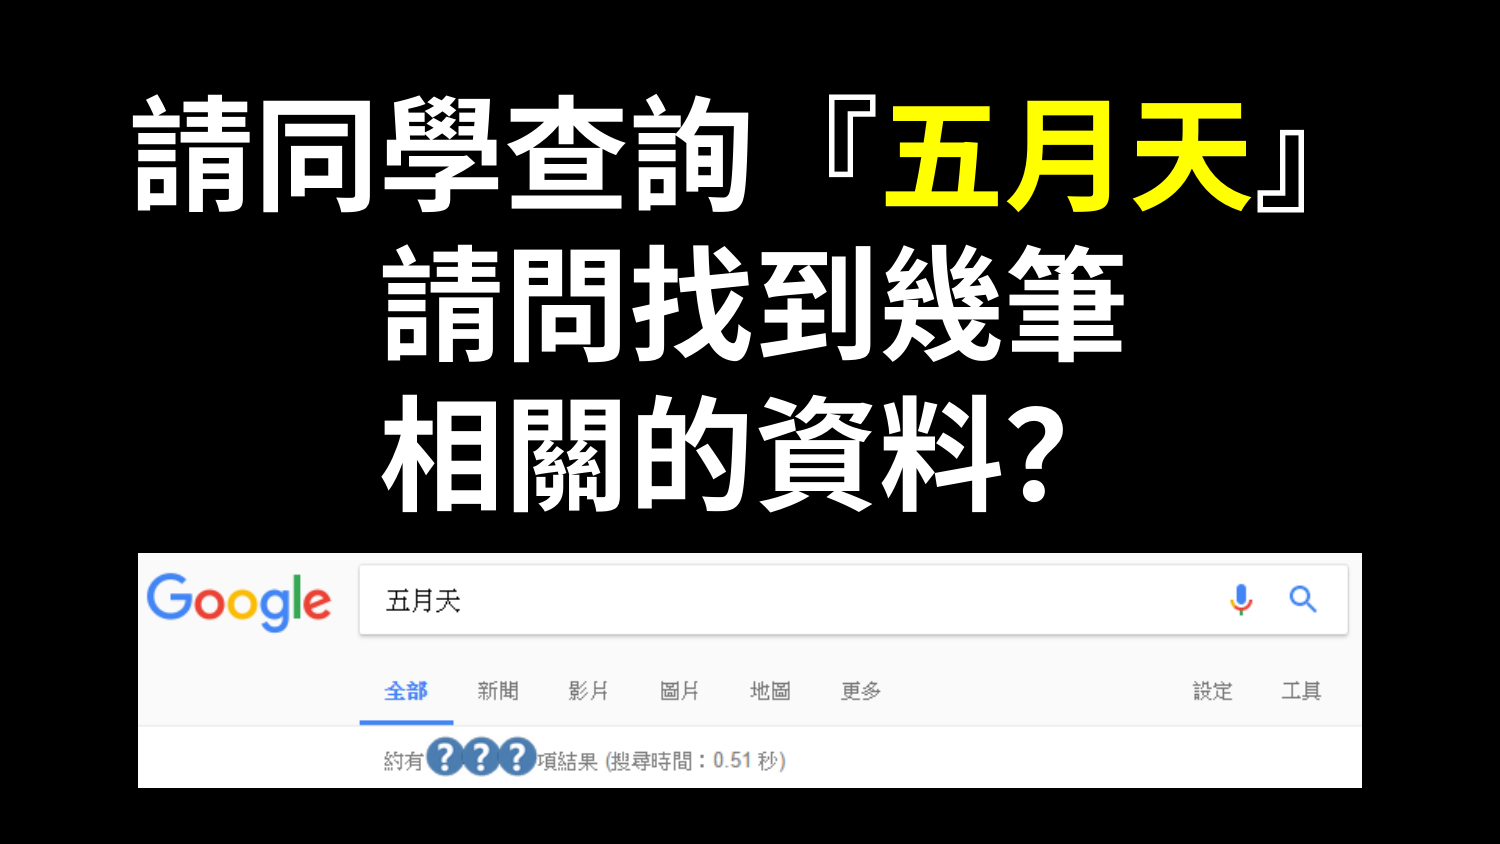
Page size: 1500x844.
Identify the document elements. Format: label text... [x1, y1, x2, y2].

picture [138, 553, 1362, 789]
title 請同學查詢『五月天』 請問找到幾筆 相關的資料？ [80, 73, 1429, 529]
